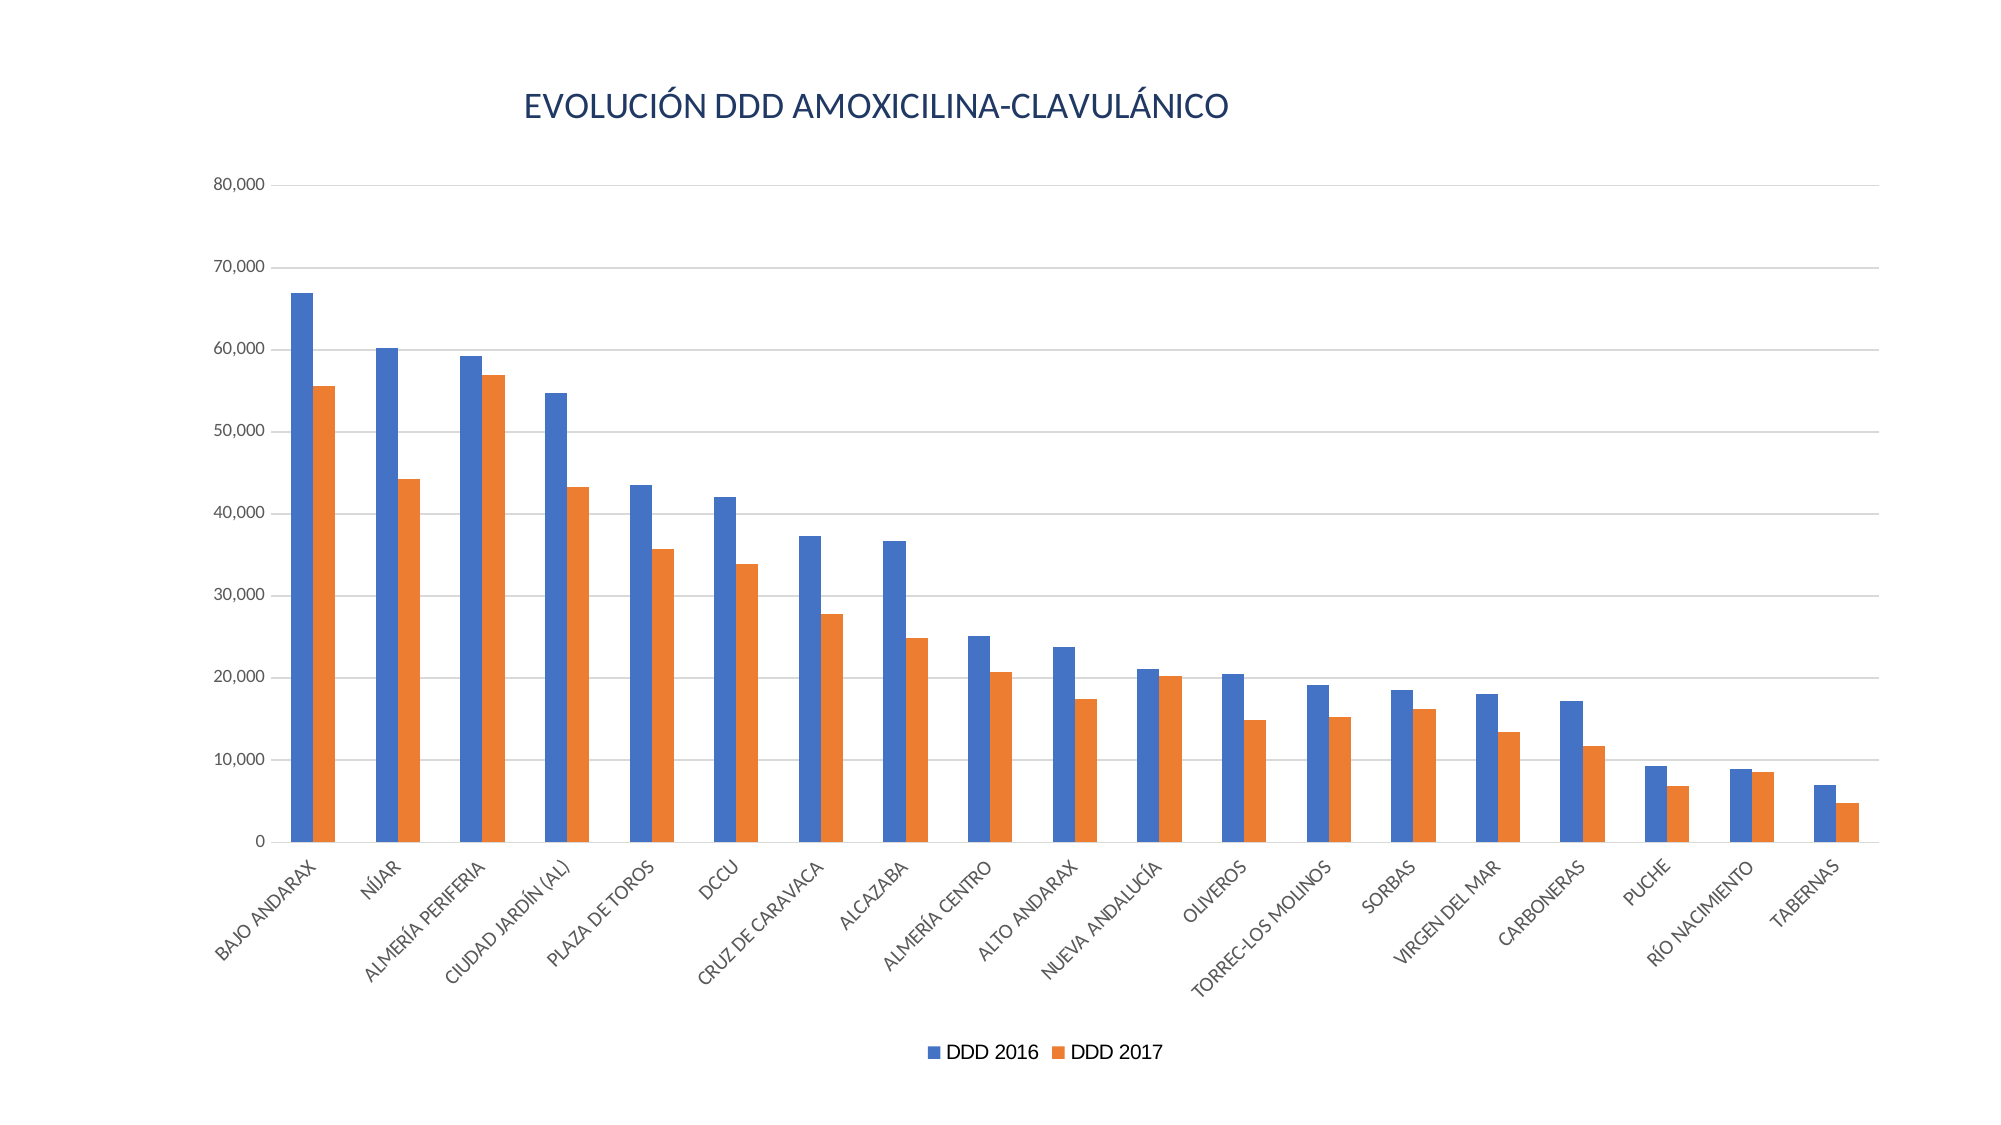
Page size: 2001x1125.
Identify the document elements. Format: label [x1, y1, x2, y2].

chart [177, 68, 1914, 1071]
